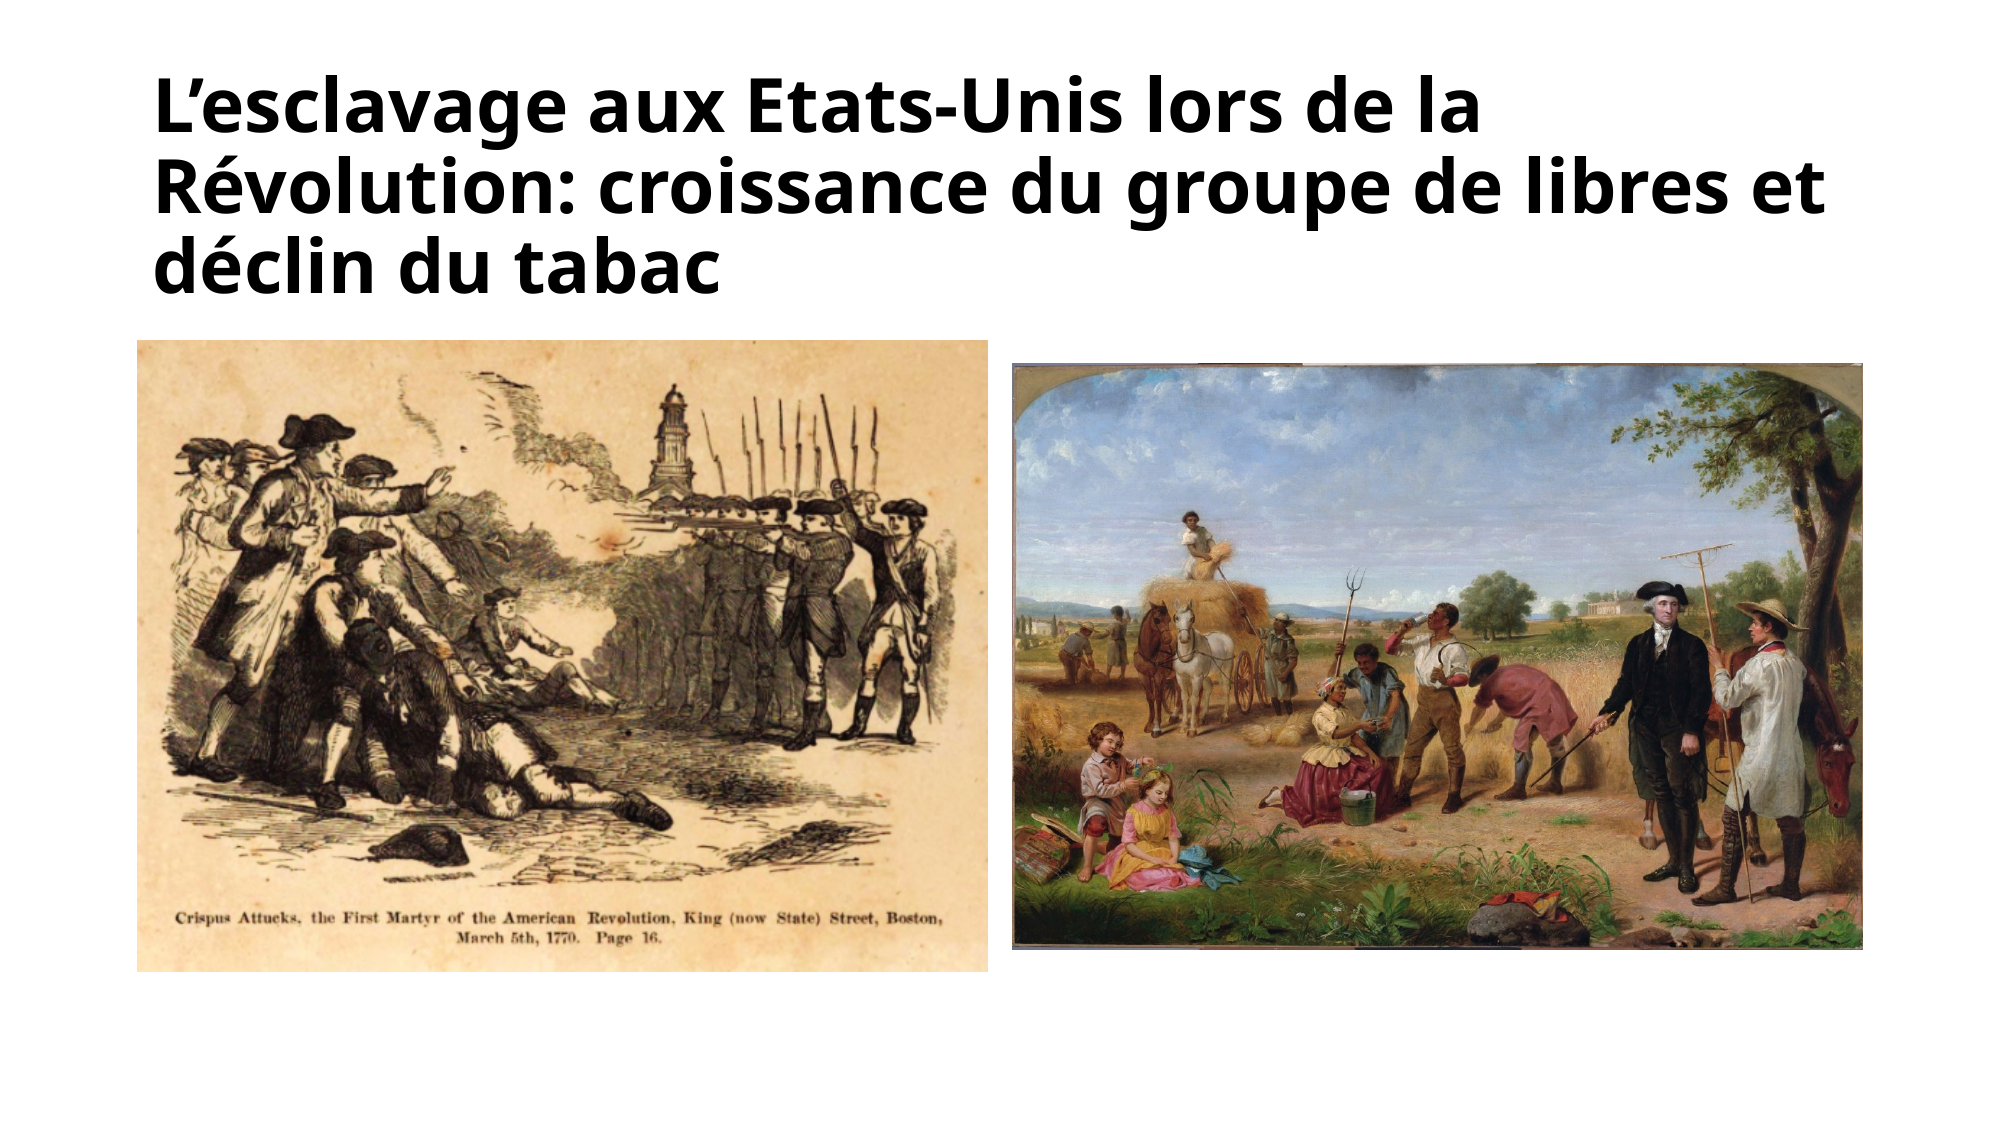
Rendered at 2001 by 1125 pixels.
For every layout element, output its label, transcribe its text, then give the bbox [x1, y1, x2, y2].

picture [1012, 363, 1863, 950]
title L’esclavage aux Etats-Unis lors de la Révolution: croissance du groupe de libres et déclin du tabac [137, 59, 1863, 278]
picture [137, 341, 988, 972]
